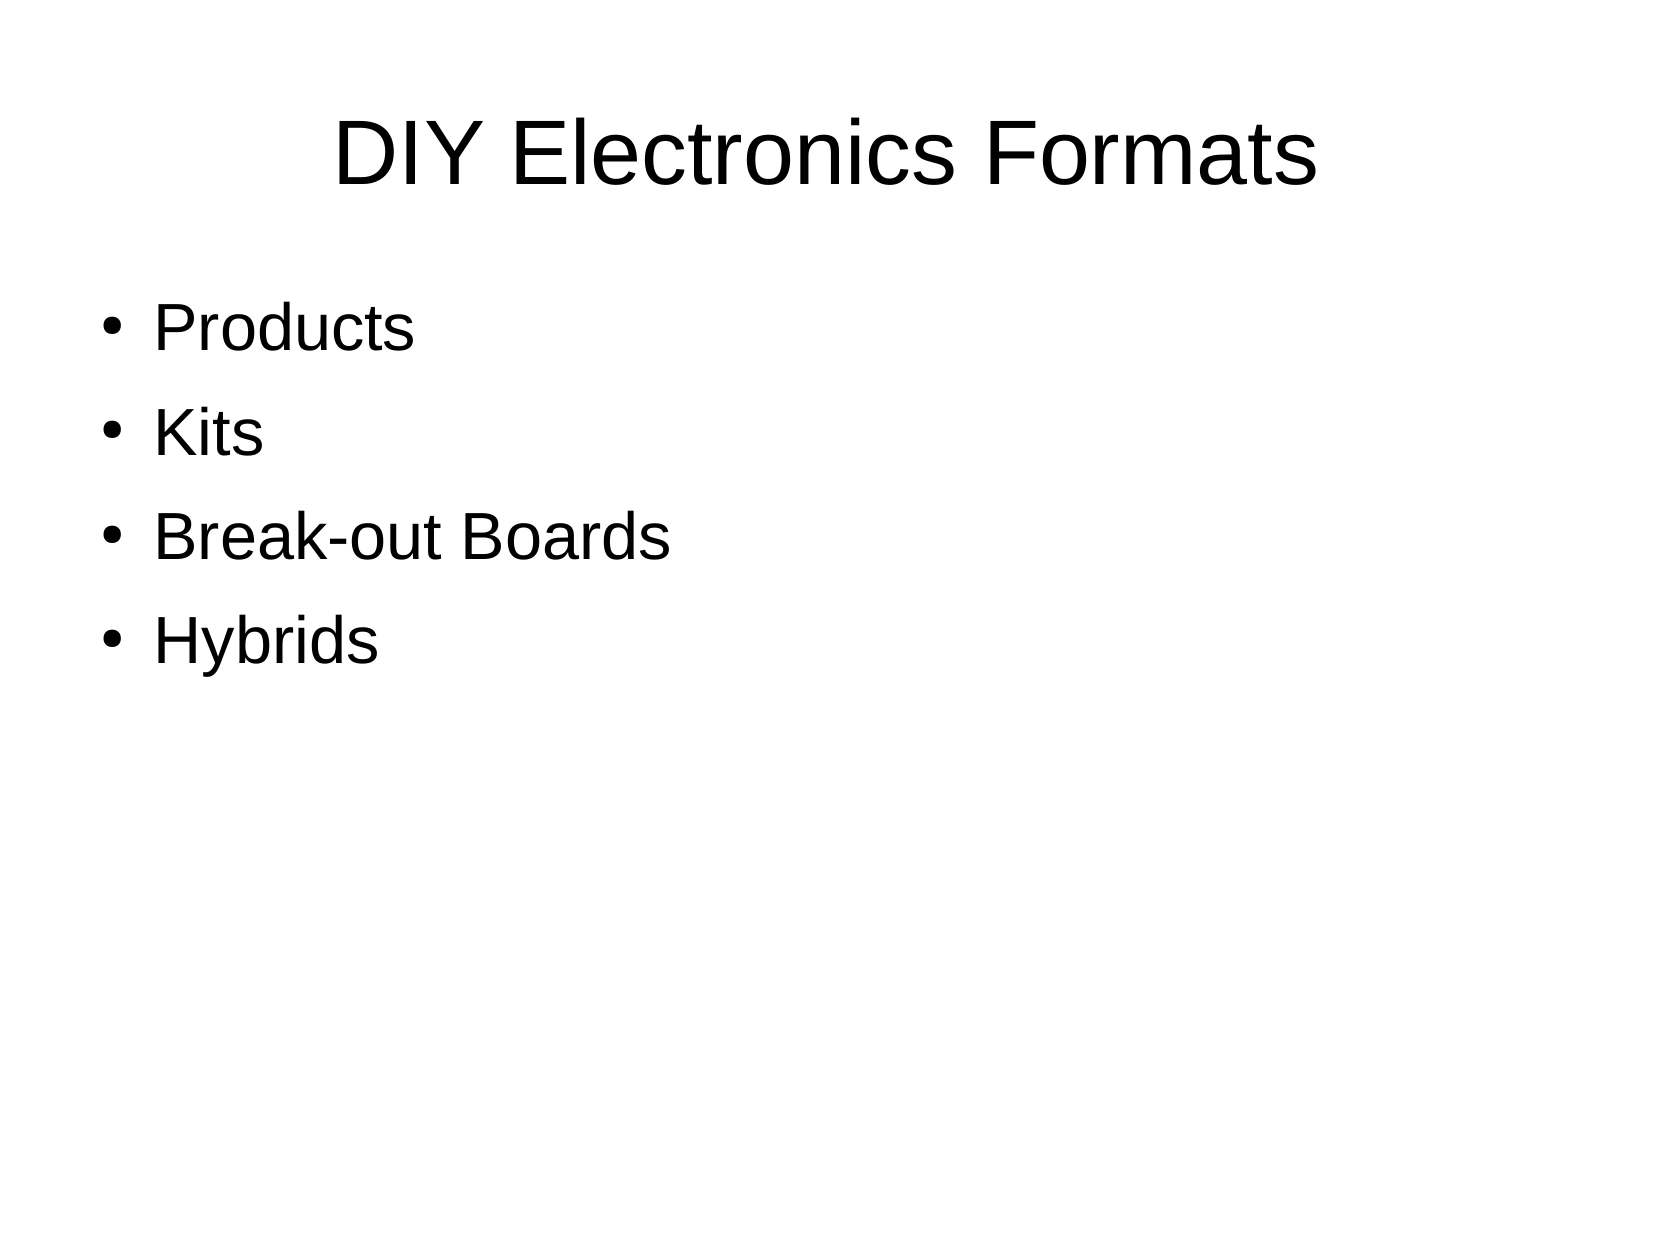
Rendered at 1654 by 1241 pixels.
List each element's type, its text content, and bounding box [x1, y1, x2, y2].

list Products Kits Break-out Boards Hybrids [82, 290, 1571, 1109]
title DIY Electronics Formats [82, 49, 1571, 257]
